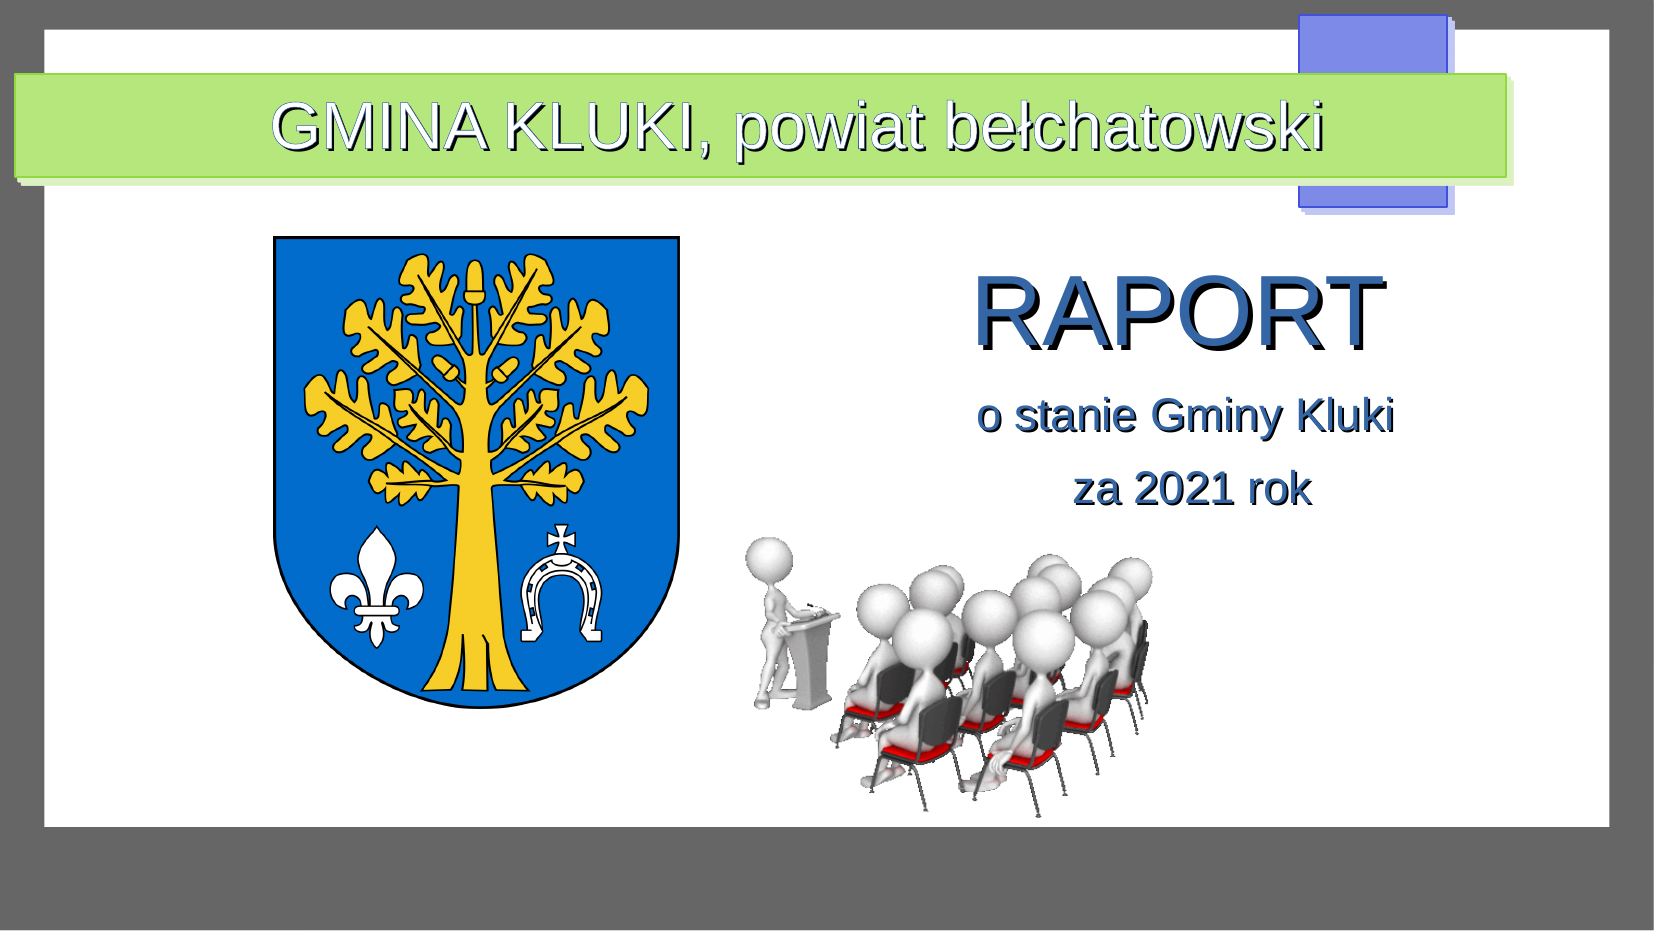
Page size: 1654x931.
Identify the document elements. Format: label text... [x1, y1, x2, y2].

list RAPORT o stanie Gminy Kluki za 2021 rok [826, 117, 1487, 709]
title GMINA KLUKI, powiat bełchatowski [88, 73, 1506, 178]
picture [273, 236, 1222, 854]
